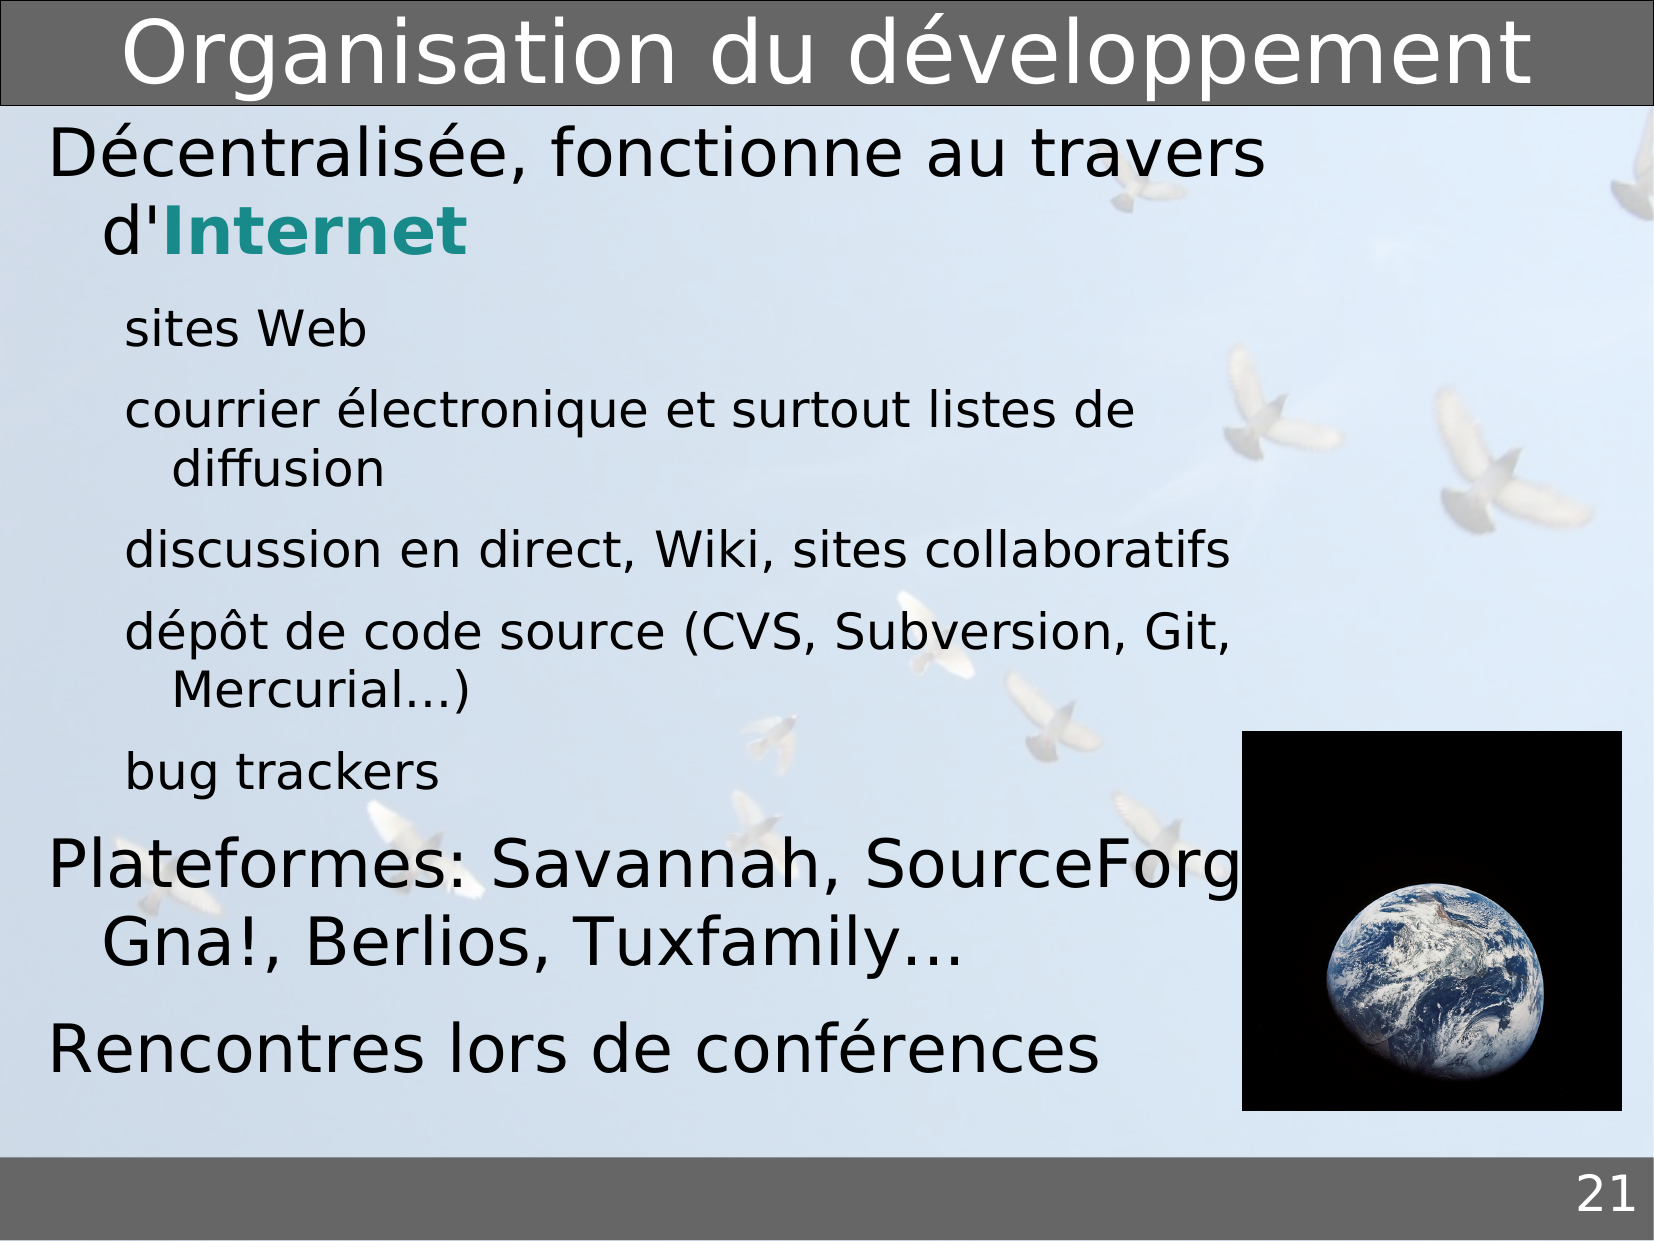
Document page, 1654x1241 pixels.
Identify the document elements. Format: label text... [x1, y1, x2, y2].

list Décentralisée, fonctionne au travers d'Internet sites Web courrier électronique et surtout listes de diffusion discussion en direct, Wiki, sites collaboratifs dépôt de code source (CVS, Subversion, Git, Mercurial...) bug trackers Plateformes: Savannah, SourceForge, Gna!, Berlios, Tuxfamily... Rencontres lors de conférences [30, 114, 1359, 1166]
title Organisation du développement [0, 0, 1654, 107]
picture [1242, 731, 1622, 1111]
